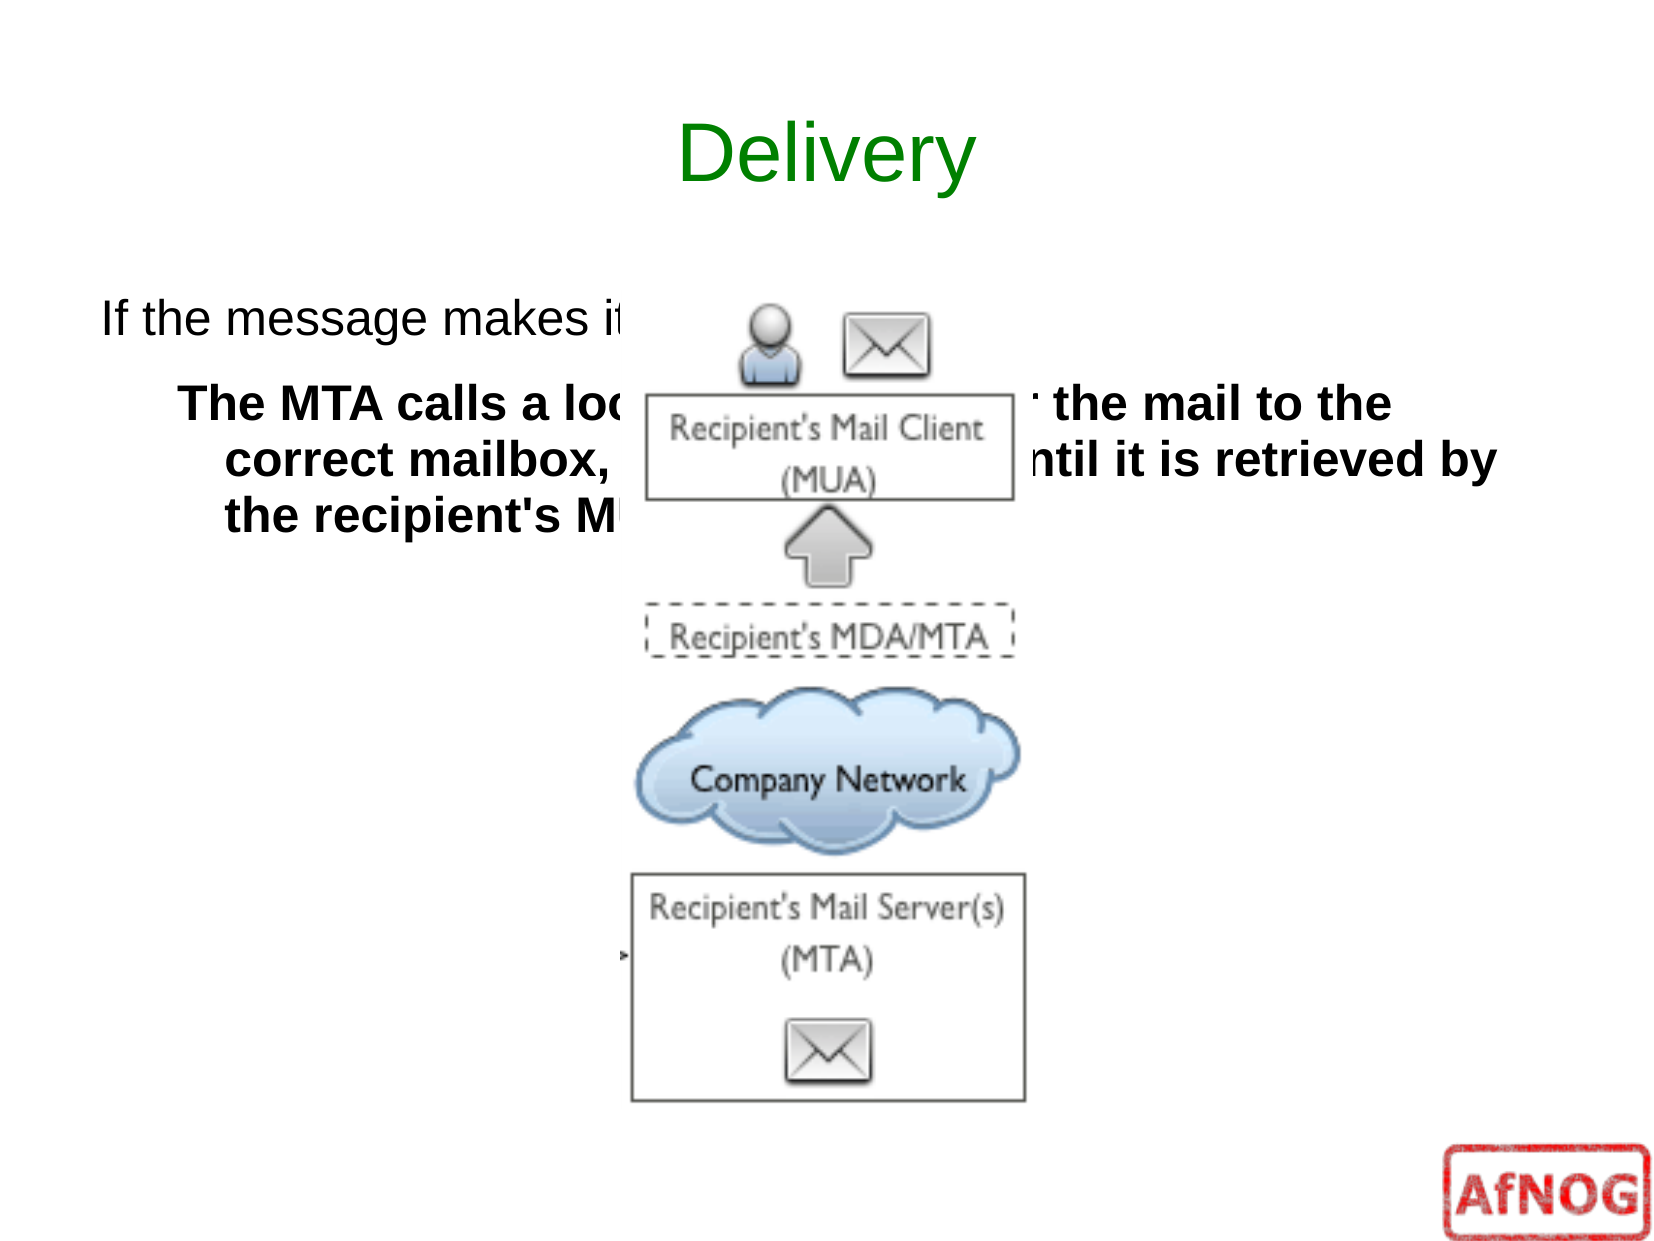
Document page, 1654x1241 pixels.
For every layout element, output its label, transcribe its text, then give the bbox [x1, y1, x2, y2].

picture [239, 290, 1033, 1109]
picture [1441, 1141, 1654, 1241]
title Delivery [82, 49, 1571, 257]
list If the message makes it past the filters: The MTA calls a local MDA to deliver the mail to the correct mailbox, where it will sit until it is retrieved by the recipient's MUA [1033, 290, 1572, 1109]
